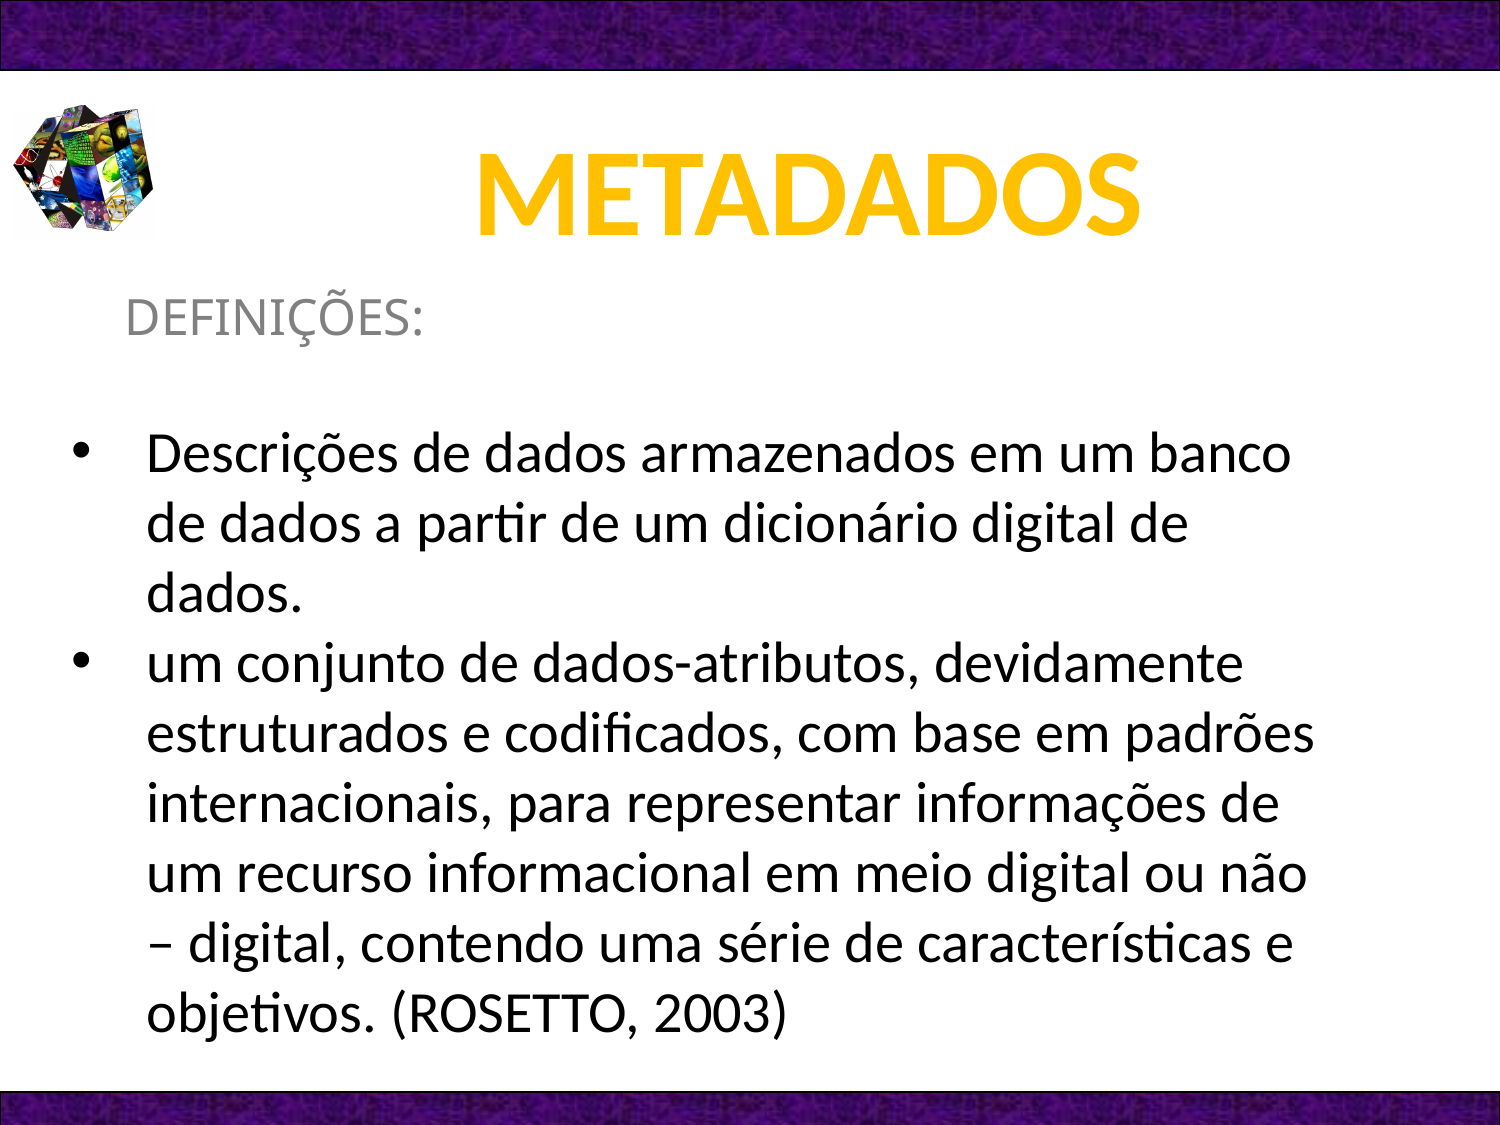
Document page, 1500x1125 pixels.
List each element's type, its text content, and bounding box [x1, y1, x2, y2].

text_box [0, 1091, 1500, 1125]
text_box Descrições de dados armazenados em um banco de dados a partir de um dicionário digital de dados. um conjunto de dados-atributos, devidamente estruturados e codificados, com base em padrões internacionais, para representar informações de um recurso informacional em meio digital ou não – digital, contendo uma série de características e objetivos. (ROSETTO, 2003) [56, 406, 1336, 1052]
text_box DEFINIÇÕES: [83, 278, 1489, 353]
text_box [0, 0, 1500, 71]
picture [13, 105, 154, 240]
text_box METADADOS [157, 92, 1459, 269]
